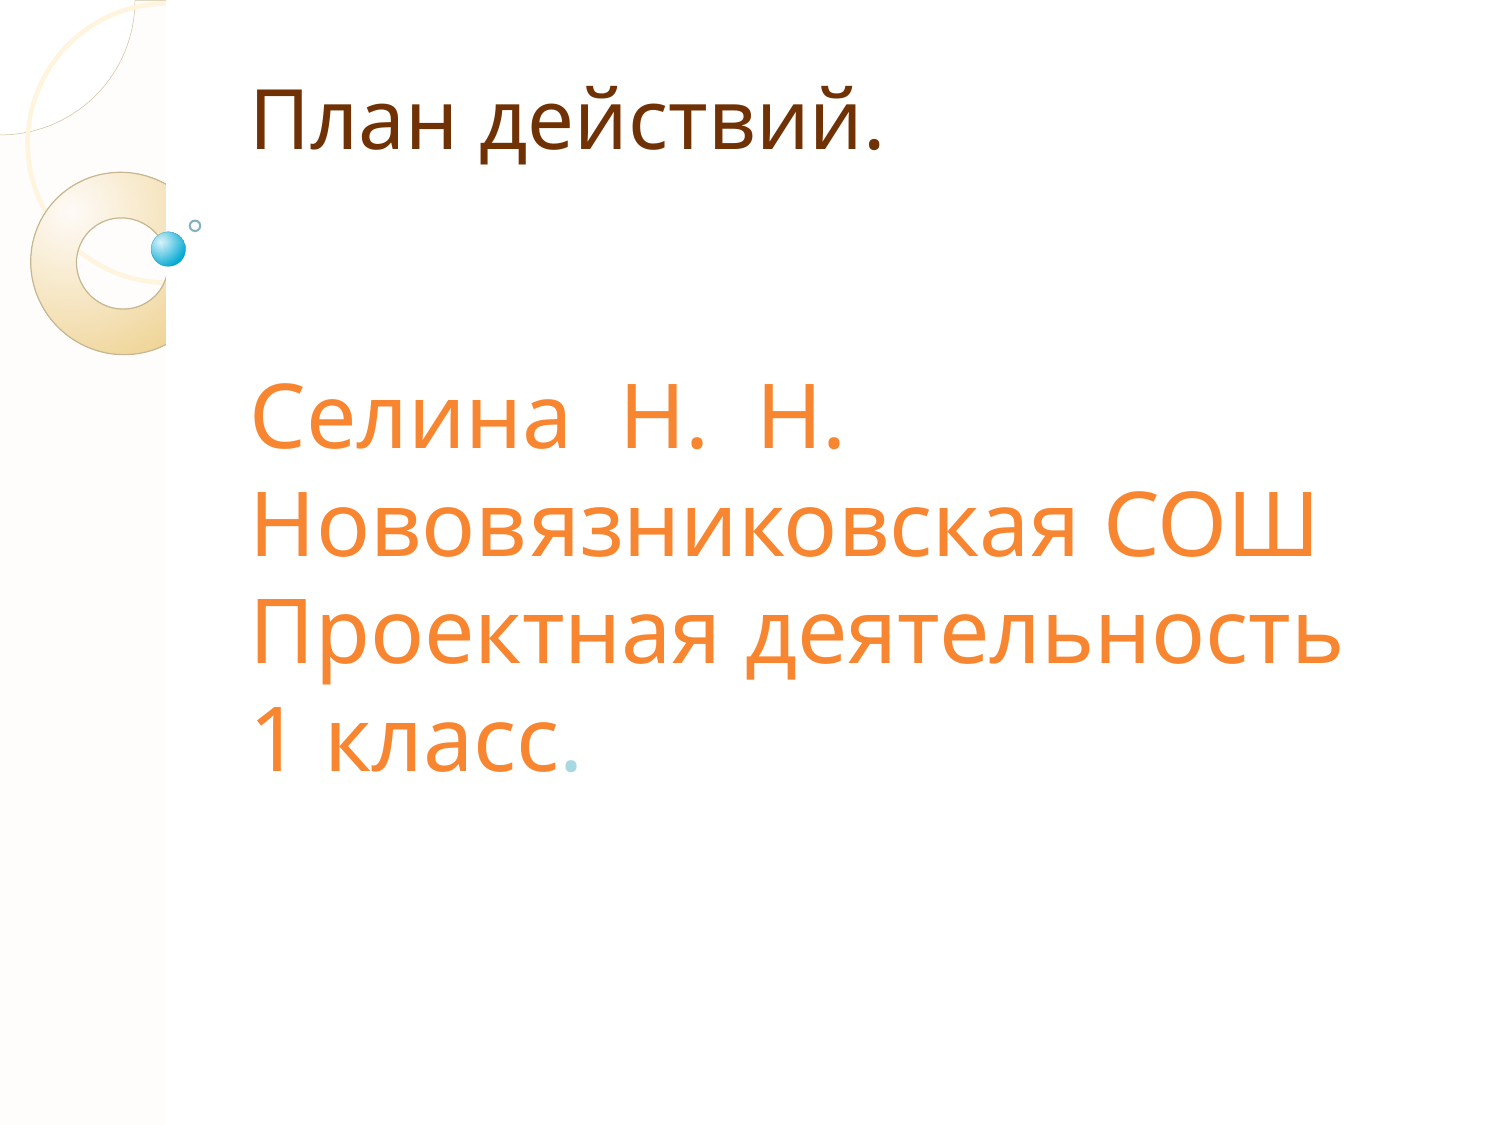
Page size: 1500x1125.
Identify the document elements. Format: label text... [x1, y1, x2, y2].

title План действий. [234, 59, 1450, 301]
subtitle Селина Н. Н. Нововязниковская СОШ Проектная деятельность 1 класс. [234, 351, 1450, 622]
